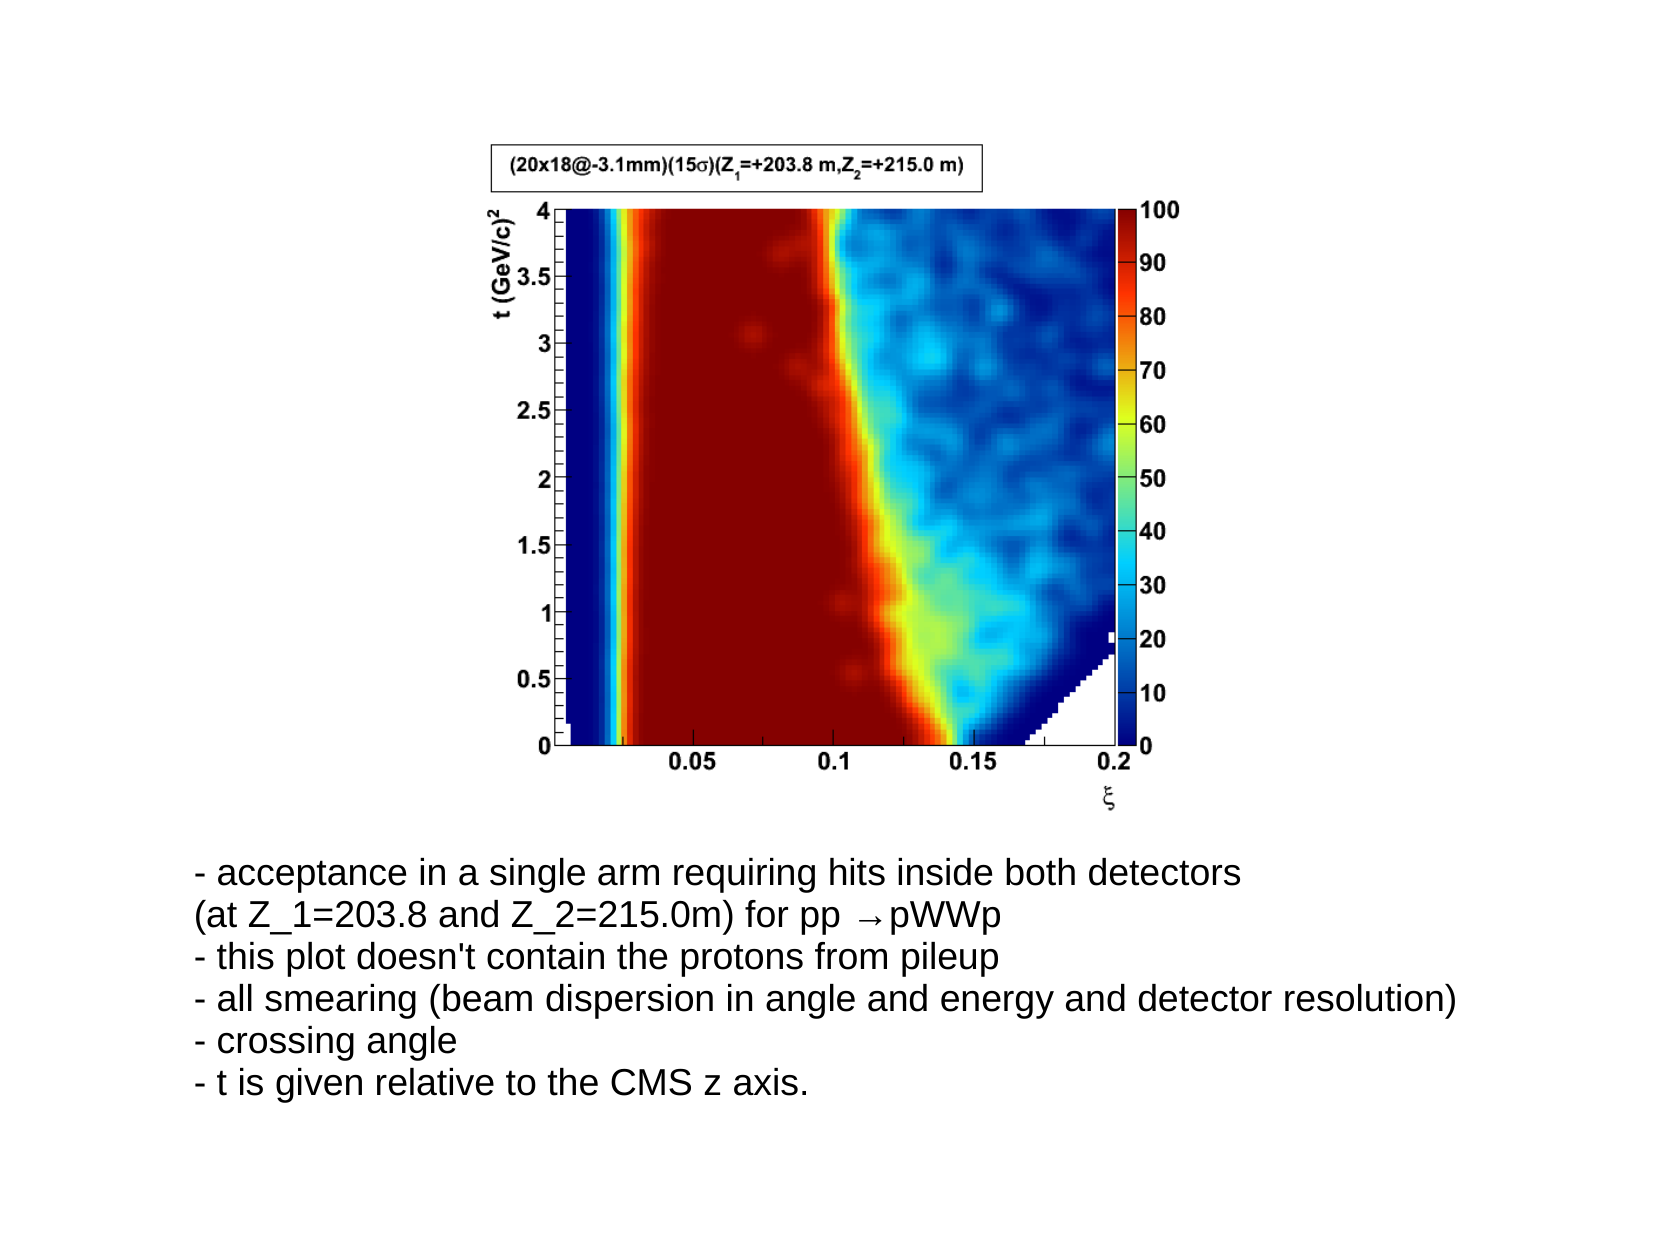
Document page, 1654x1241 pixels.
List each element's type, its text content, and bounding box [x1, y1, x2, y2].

picture [485, 142, 1185, 813]
text_box - acceptance in a single arm requiring hits inside both detectors (at Z_1=203.8 and Z_2=215.0m) for pp →pWWp - this plot doesn't contain the protons from pileup - all smearing (beam dispersion in angle and energy and detector resolution) - crossing angle - t is given relative to the CMS z axis. [178, 844, 1516, 1111]
